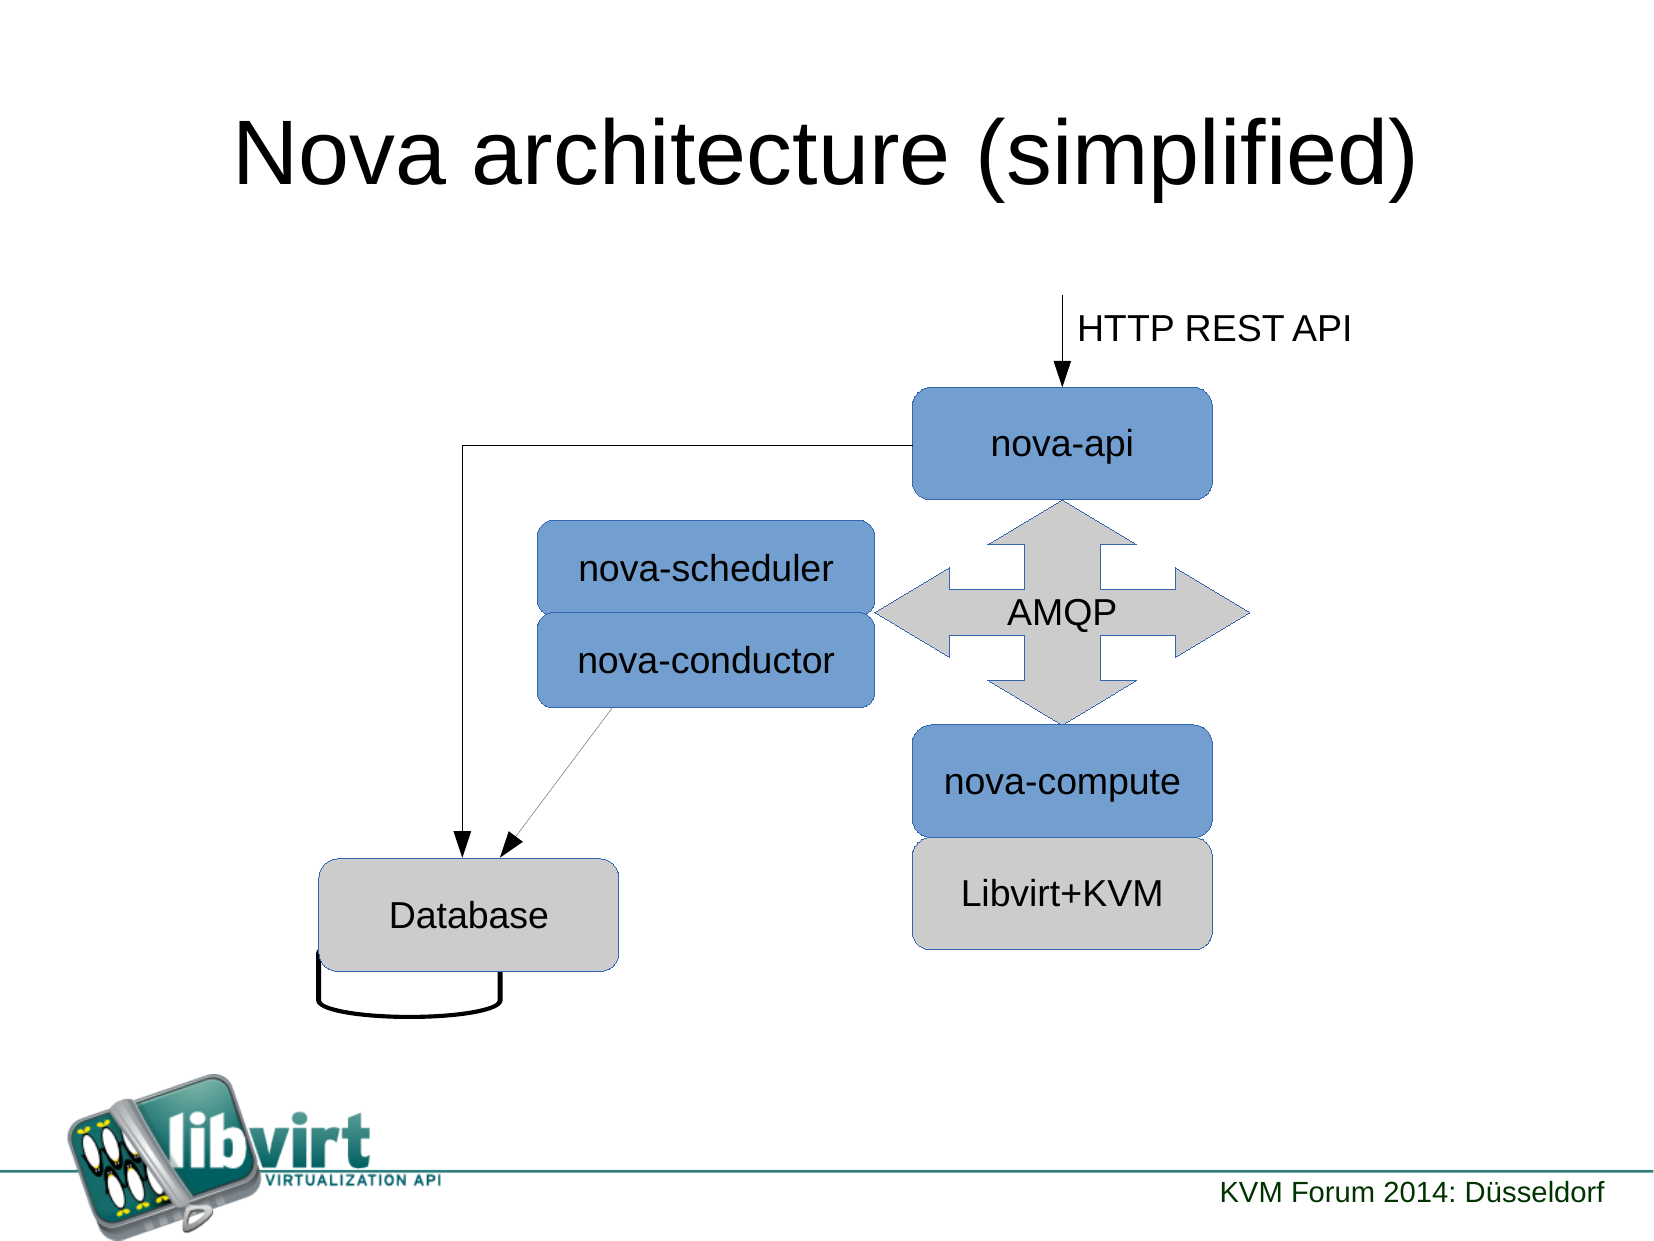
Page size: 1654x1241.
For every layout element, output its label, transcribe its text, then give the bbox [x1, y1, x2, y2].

text_box HTTP REST API [1062, 300, 1369, 358]
text_box nova-conductor [537, 612, 875, 708]
text_box nova-compute [912, 724, 1213, 837]
text_box AMQP [874, 499, 1250, 724]
text_box nova-api [912, 387, 1213, 500]
picture [0, 750, 1654, 1241]
text_box nova-scheduler [537, 520, 875, 614]
text_box Libvirt+KVM [912, 837, 1213, 950]
picture [463, 750, 579, 858]
title Nova architecture (simplified) [82, 49, 1571, 257]
text_box Database [318, 858, 619, 972]
